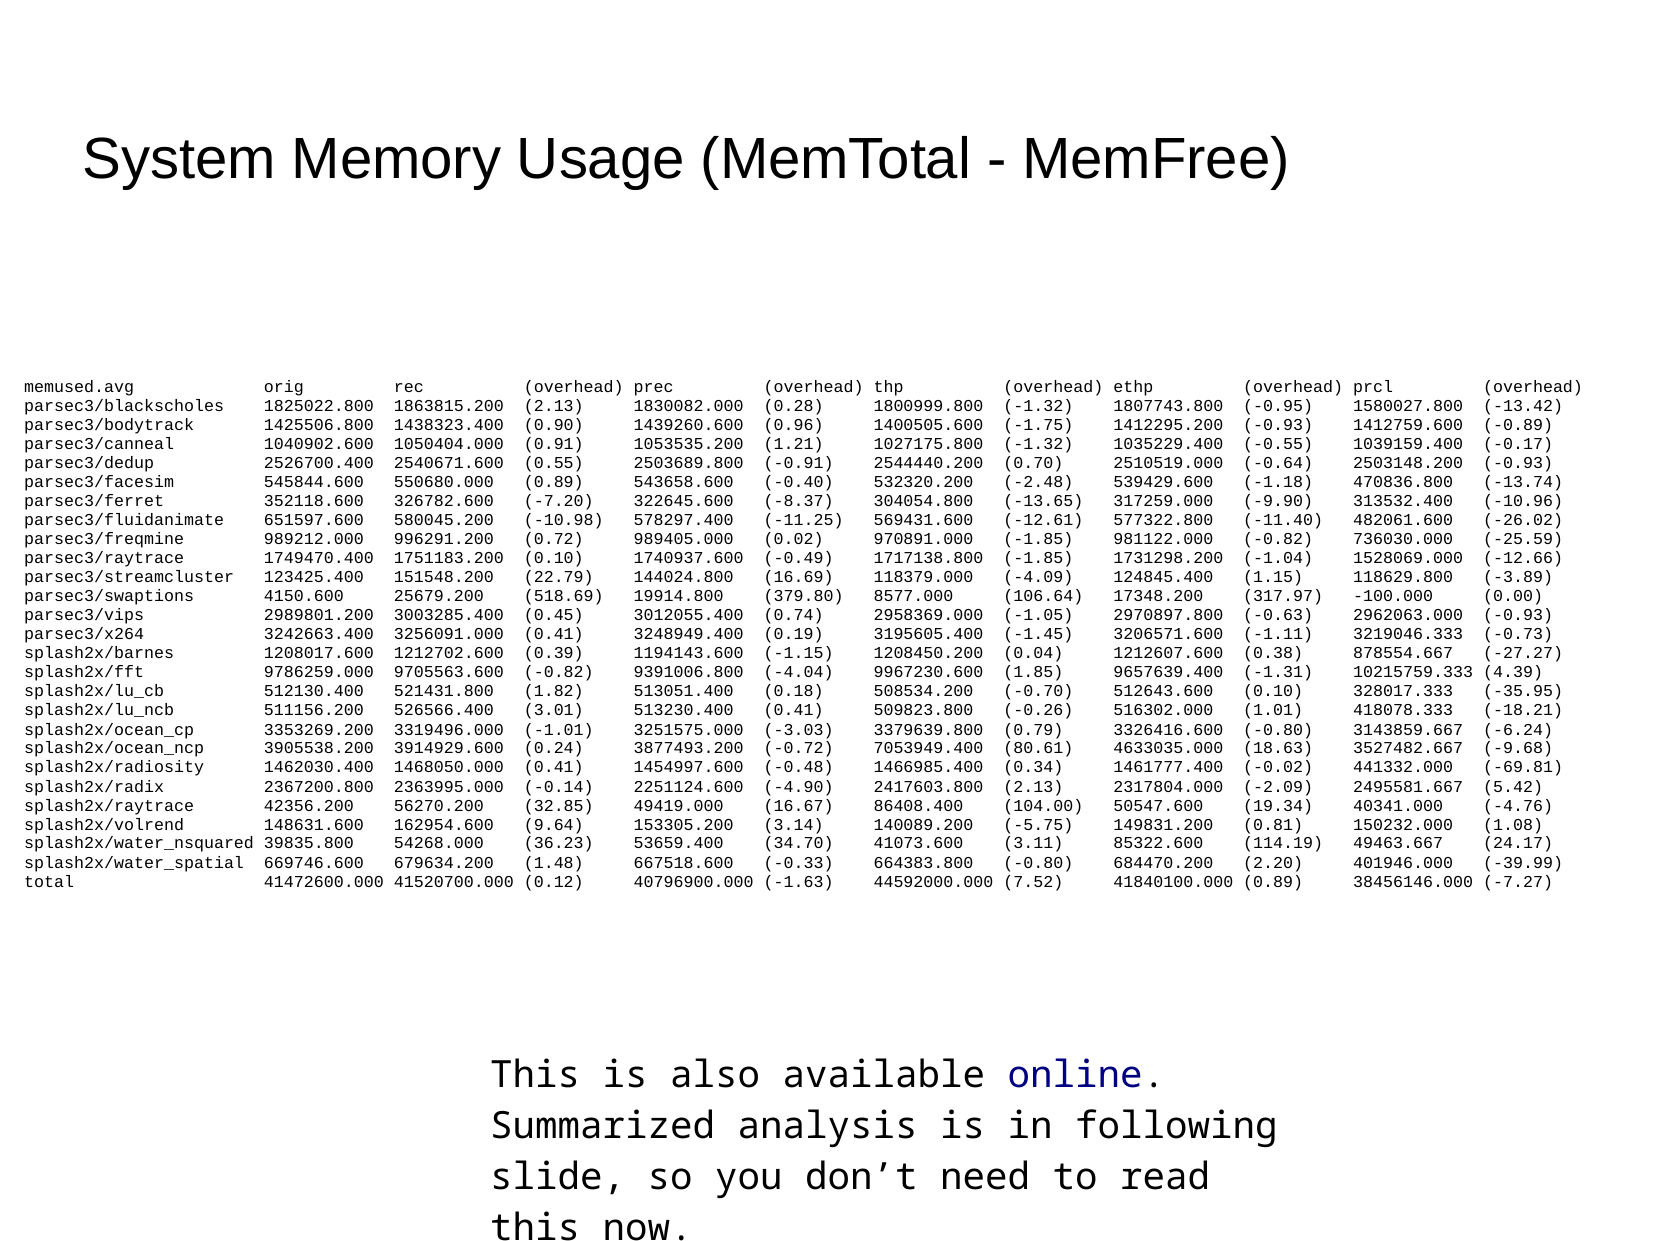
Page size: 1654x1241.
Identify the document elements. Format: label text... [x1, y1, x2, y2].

title System Memory Usage (MemTotal - MemFree) [82, 108, 1571, 210]
text_box memused.avg orig rec (overhead) prec (overhead) thp (overhead) ethp (overhead) prcl (overhead) parsec3/blackscholes 1825022.800 1863815.200 (2.13) 1830082.000 (0.28) 1800999.800 (-1.32) 1807743.800 (-0.95) 1580027.800 (-13.42) parsec3/bodytrack 1425506.800 1438323.400 (0.90) 1439260.600 (0.96) 1400505.600 (-1.75) 1412295.200 (-0.93) 1412759.600 (-0.89) parsec3/canneal 1040902.600 1050404.000 (0.91) 1053535.200 (1.21) 1027175.800 (-1.32) 1035229.400 (-0.55) 1039159.400 (-0.17) parsec3/dedup 2526700.400 2540671.600 (0.55) 2503689.800 (-0.91) 2544440.200 (0.70) 2510519.000 (-0.64) 2503148.200 (-0.93) parsec3/facesim 545844.600 550680.000 (0.89) 543658.600 (-0.40) 532320.200 (-2.48) 539429.600 (-1.18) 470836.800 (-13.74) parsec3/ferret 352118.600 326782.600 (-7.20) 322645.600 (-8.37) 304054.800 (-13.65) 317259.000 (-9.90) 313532.400 (-10.96) parsec3/fluidanimate 651597.600 580045.200 (-10.98) 578297.400 (-11.25) 569431.600 (-12.61) 577322.800 (-11.40) 482061.600 (-26.02) parsec3/freqmine 989212.000 996291.200 (0.72) 989405.000 (0.02) 970891.000 (-1.85) 981122.000 (-0.82) 736030.000 (-25.59) parsec3/raytrace 1749470.400 1751183.200 (0.10) 1740937.600 (-0.49) 1717138.800 (-1.85) 1731298.200 (-1.04) 1528069.000 (-12.66) parsec3/streamcluster 123425.400 151548.200 (22.79) 144024.800 (16.69) 118379.000 (-4.09) 124845.400 (1.15) 118629.800 (-3.89) parsec3/swaptions 4150.600 25679.200 (518.69) 19914.800 (379.80) 8577.000 (106.64) 17348.200 (317.97) -100.000 (0.00) parsec3/vips 2989801.200 3003285.400 (0.45) 3012055.400 (0.74) 2958369.000 (-1.05) 2970897.800 (-0.63) 2962063.000 (-0.93) parsec3/x264 3242663.400 3256091.000 (0.41) 3248949.400 (0.19) 3195605.400 (-1.45) 3206571.600 (-1.11) 3219046.333 (-0.73) splash2x/barnes 1208017.600 1212702.600 (0.39) 1194143.600 (-1.15) 1208450.200 (0.04) 1212607.600 (0.38) 878554.667 (-27.27) splash2x/fft 9786259.000 9705563.600 (-0.82) 9391006.800 (-4.04) 9967230.600 (1.85) 9657639.400 (-1.31) 10215759.333 (4.39) splash2x/lu_cb 512130.400 521431.800 (1.82) 513051.400 (0.18) 508534.200 (-0.70) 512643.600 (0.10) 328017.333 (-35.95) splash2x/lu_ncb 511156.200 526566.400 (3.01) 513230.400 (0.41) 509823.800 (-0.26) 516302.000 (1.01) 418078.333 (-18.21) splash2x/ocean_cp 3353269.200 3319496.000 (-1.01) 3251575.000 (-3.03) 3379639.800 (0.79) 3326416.600 (-0.80) 3143859.667 (-6.24) splash2x/ocean_ncp 3905538.200 3914929.600 (0.24) 3877493.200 (-0.72) 7053949.400 (80.61) 4633035.000 (18.63) 3527482.667 (-9.68) splash2x/radiosity 1462030.400 1468050.000 (0.41) 1454997.600 (-0.48) 1466985.400 (0.34) 1461777.400 (-0.02) 441332.000 (-69.81) splash2x/radix 2367200.800 2363995.000 (-0.14) 2251124.600 (-4.90) 2417603.800 (2.13) 2317804.000 (-2.09) 2495581.667 (5.42) splash2x/raytrace 42356.200 56270.200 (32.85) 49419.000 (16.67) 86408.400 (104.00) 50547.600 (19.34) 40341.000 (-4.76) splash2x/volrend 148631.600 162954.600 (9.64) 153305.200 (3.14) 140089.200 (-5.75) 149831.200 (0.81) 150232.000 (1.08) splash2x/water_nsquared 39835.800 54268.000 (36.23) 53659.400 (34.70) 41073.600 (3.11) 85322.600 (114.19) 49463.667 (24.17) splash2x/water_spatial 669746.600 679634.200 (1.48) 667518.600 (-0.33) 664383.800 (-0.80) 684470.200 (2.20) 401946.000 (-39.99) total 41472600.000 41520700.000 (0.12) 40796900.000 (-1.63) 44592000.000 (7.52) 41840100.000 (0.89) 38456146.000 (-7.27) [9, 371, 1638, 915]
text_box This is also available online. Summarized analysis is in following slide, so you don’t need to read this now. [475, 1040, 1306, 1201]
